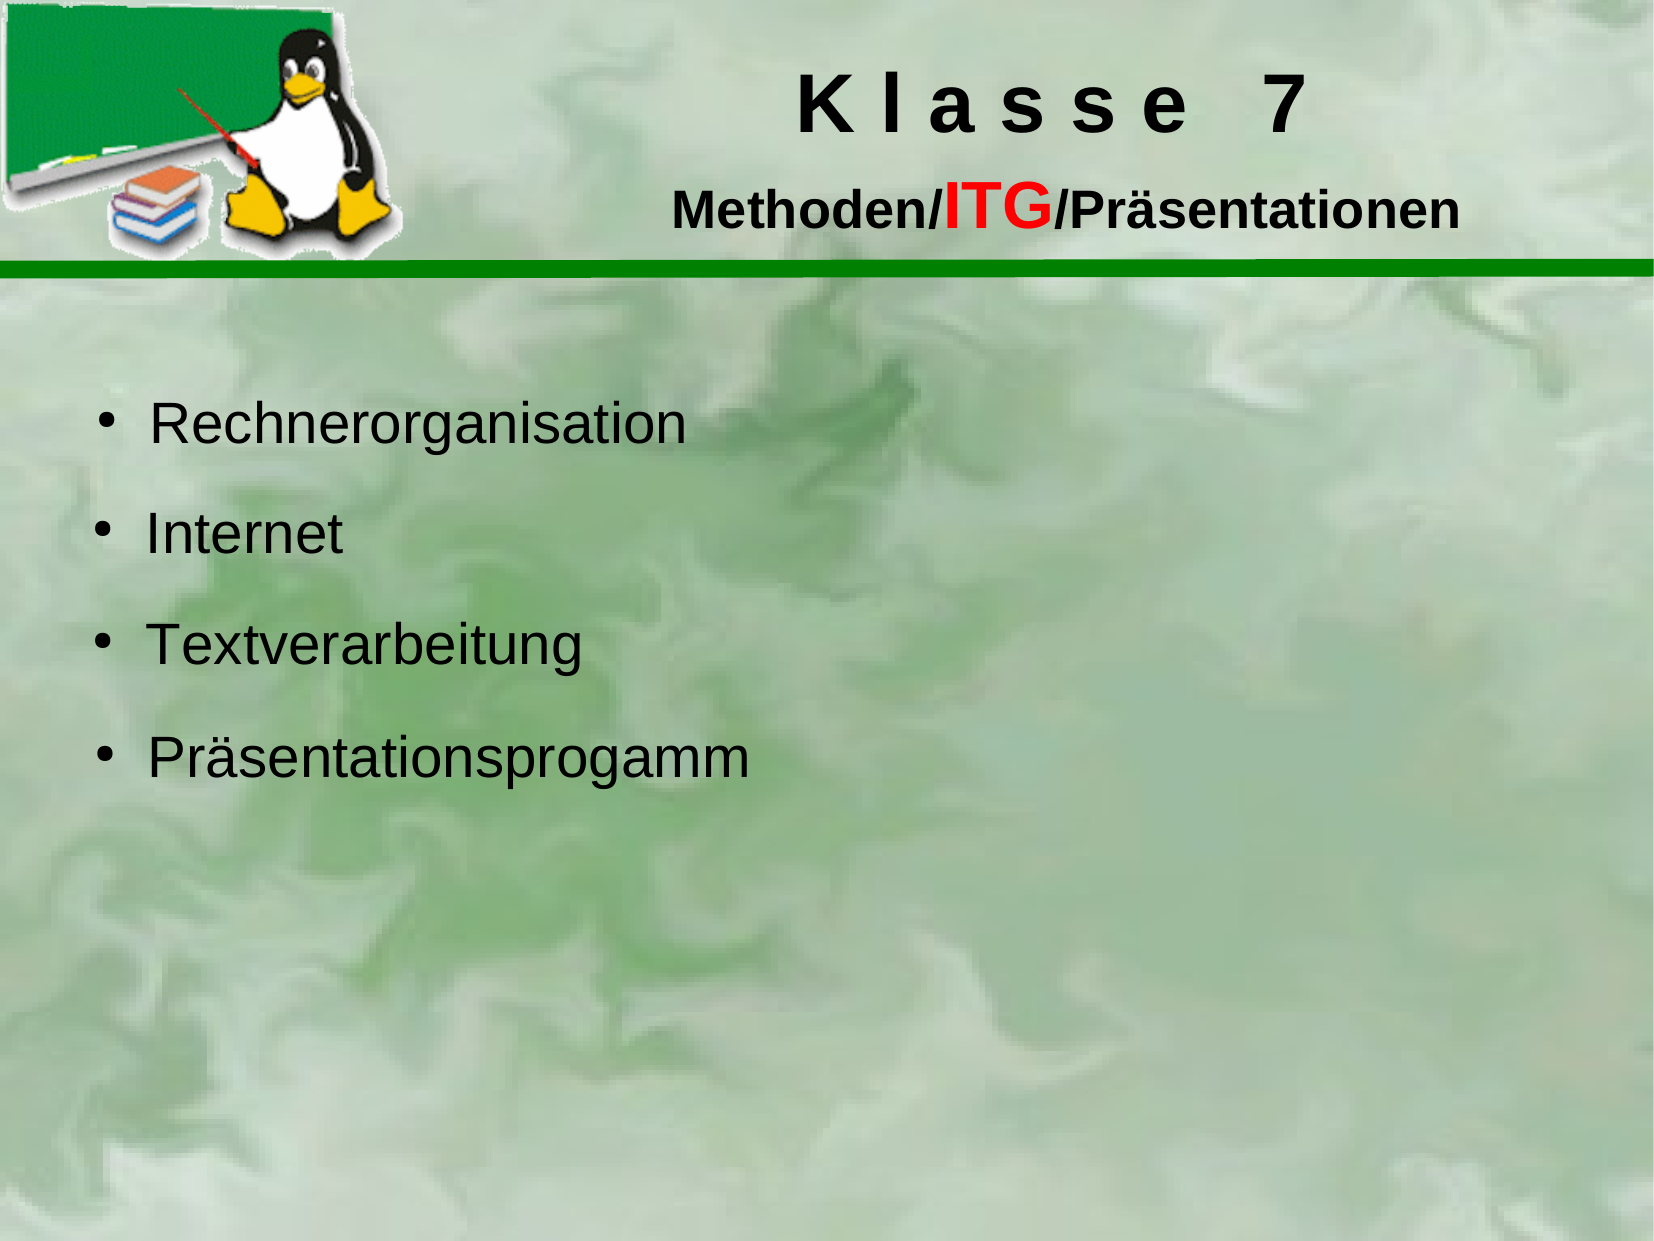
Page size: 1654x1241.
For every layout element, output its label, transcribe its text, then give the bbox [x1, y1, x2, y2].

list Rechnerorganisation [78, 404, 1567, 483]
list Textverarbeitung [74, 625, 1564, 711]
picture [0, 0, 1654, 260]
list Präsentationsprogamm [76, 738, 1565, 829]
list Internet [74, 514, 1564, 588]
picture [0, 277, 1654, 1241]
text_box Methoden/ITG/Präsentationen [567, 160, 1567, 250]
title Klasse 7 [540, 0, 1563, 208]
